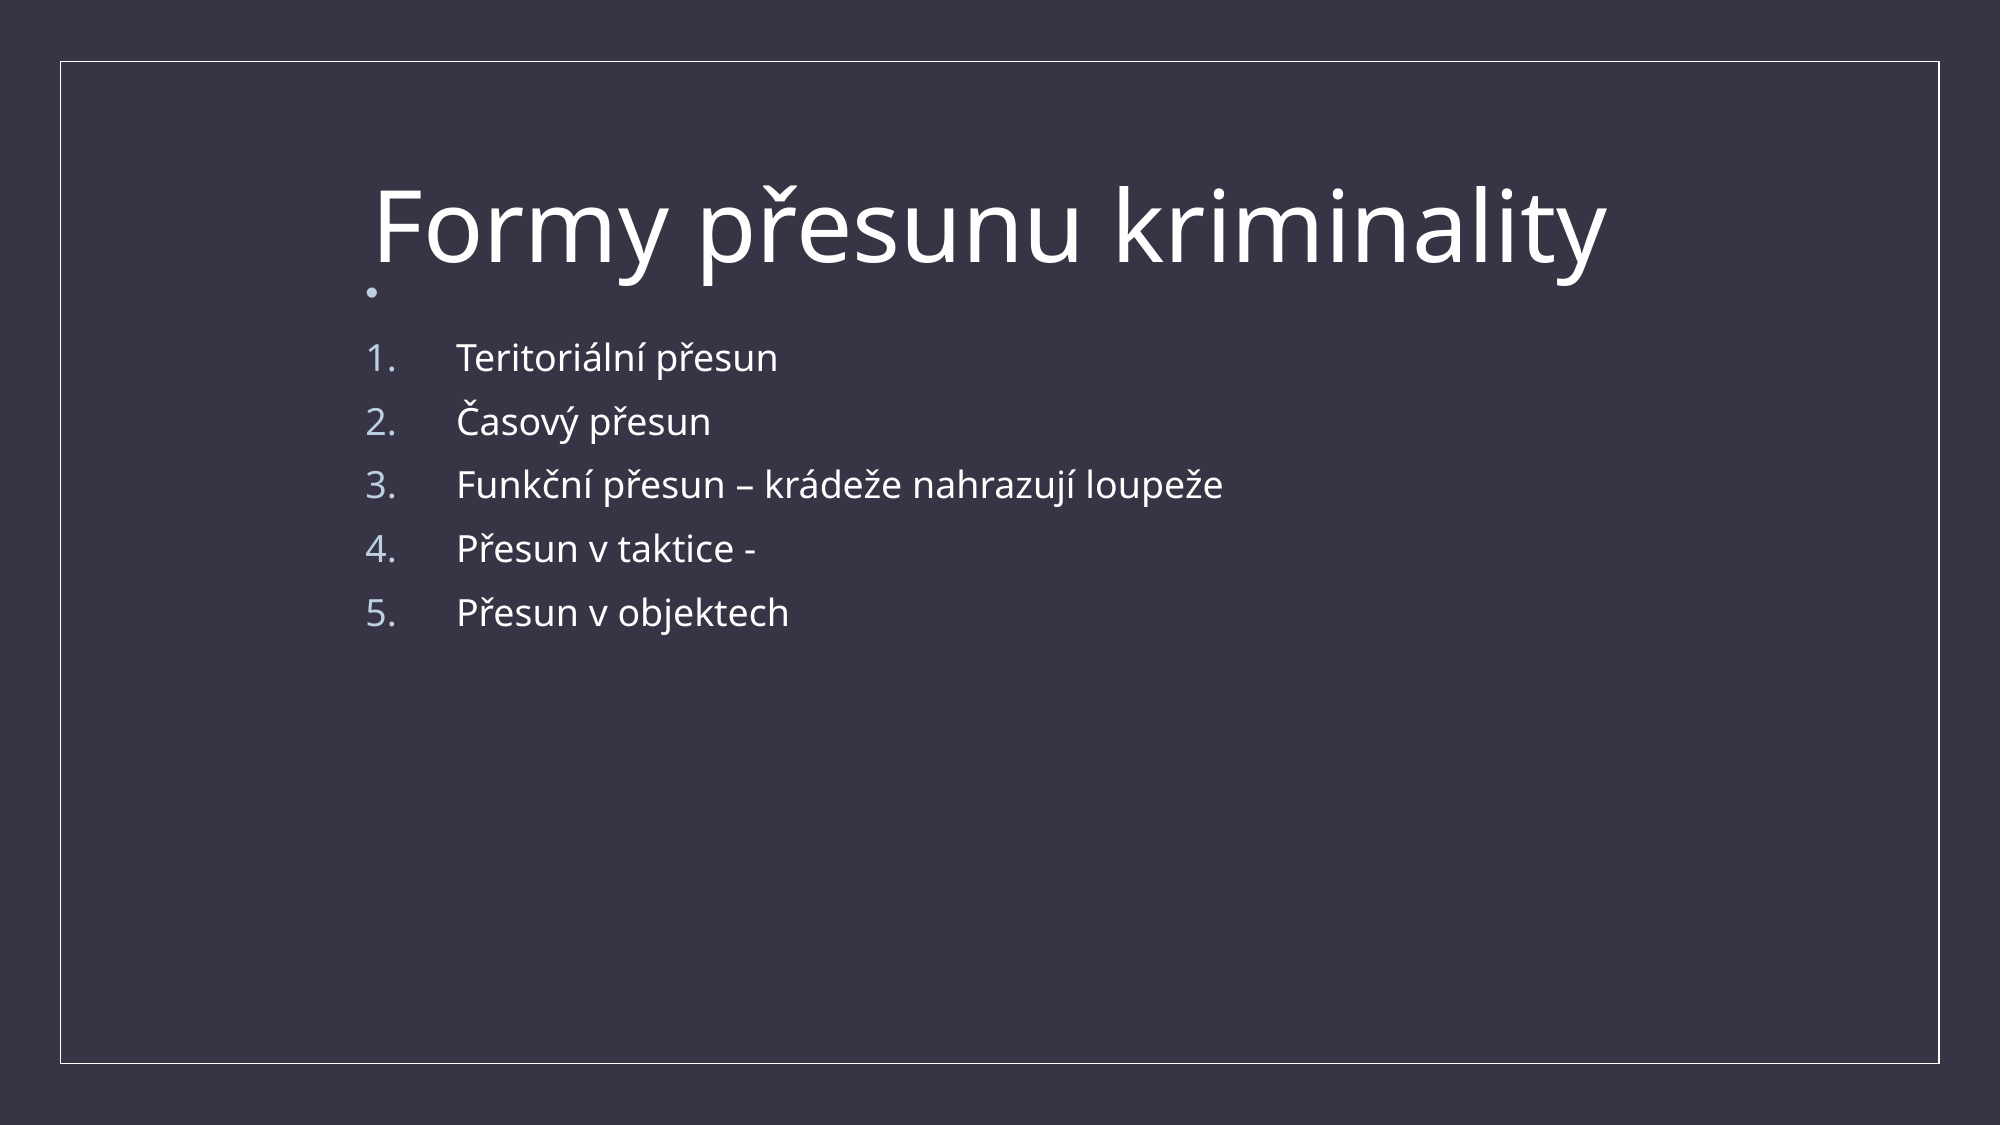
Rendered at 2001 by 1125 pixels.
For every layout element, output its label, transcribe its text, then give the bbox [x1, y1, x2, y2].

title Formy přesunu kriminality [356, 149, 1694, 312]
list Teritoriální přesun Časový přesun Funkční přesun – krádeže nahrazují loupeže Přesun v taktice - Přesun v objektech [350, 262, 1688, 1005]
